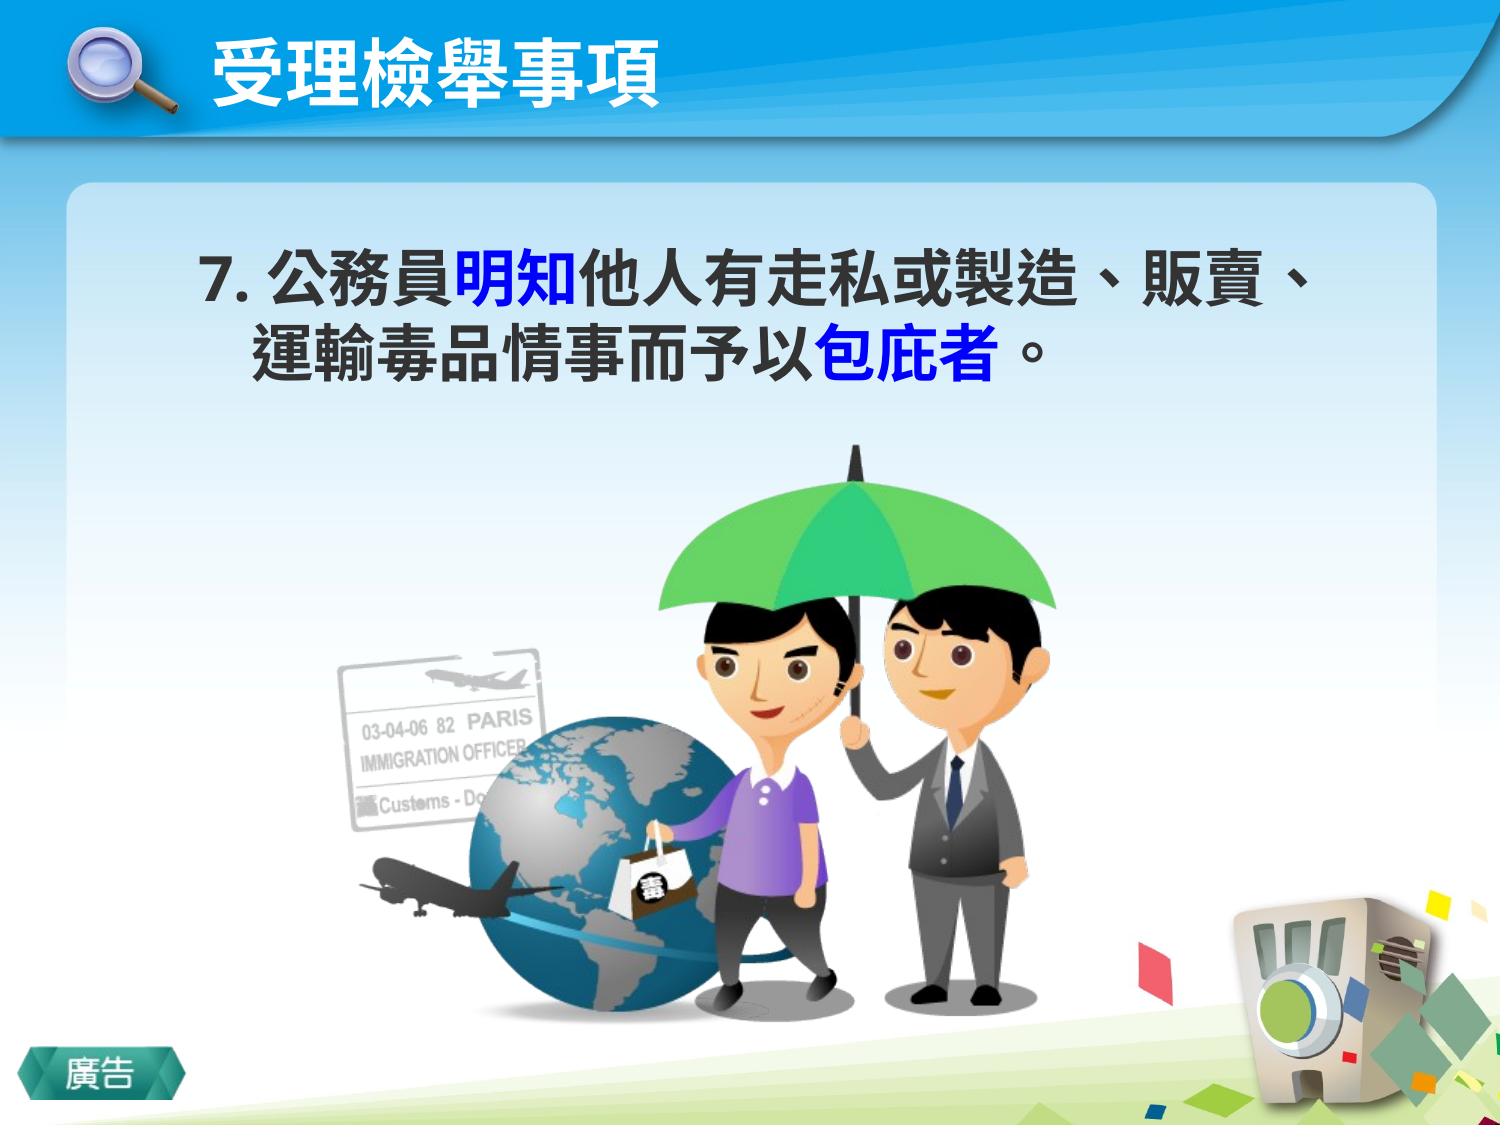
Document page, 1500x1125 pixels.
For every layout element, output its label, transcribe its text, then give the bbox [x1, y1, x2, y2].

text_box 7.公務員明知他人有走私或製造、販賣、運輸毒品情事而予以包庇者。 [183, 231, 1400, 396]
picture [0, 0, 1500, 1125]
picture [67, 27, 179, 114]
text_box 受理檢舉事項 [195, 19, 679, 124]
